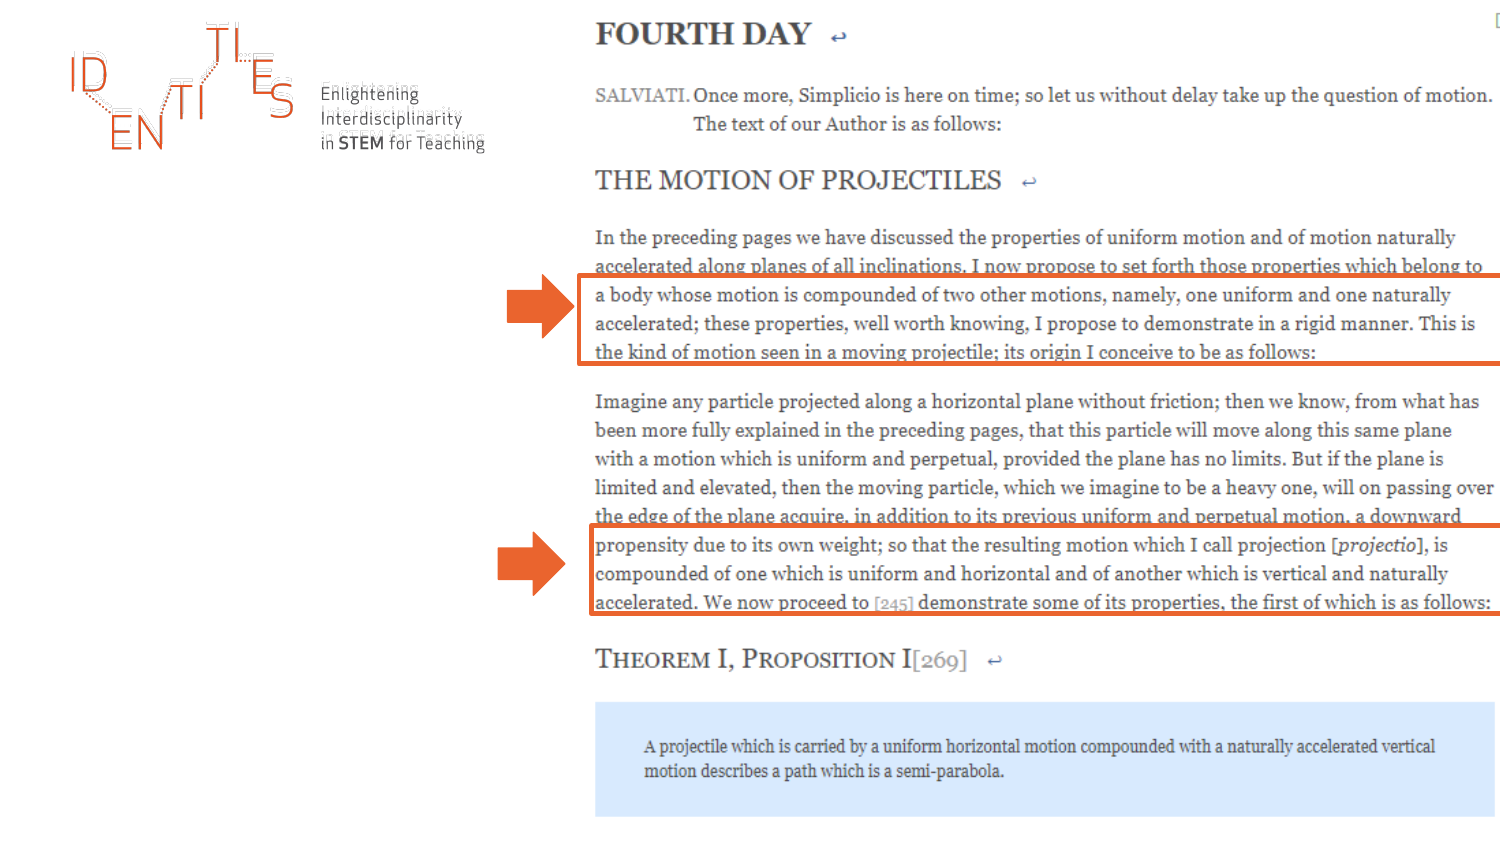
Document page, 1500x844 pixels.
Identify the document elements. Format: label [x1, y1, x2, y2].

text_box [498, 532, 565, 596]
picture [581, 278, 1500, 361]
picture [564, 5, 1500, 832]
picture [594, 528, 1500, 611]
text_box [507, 274, 574, 338]
picture [71, 18, 485, 157]
